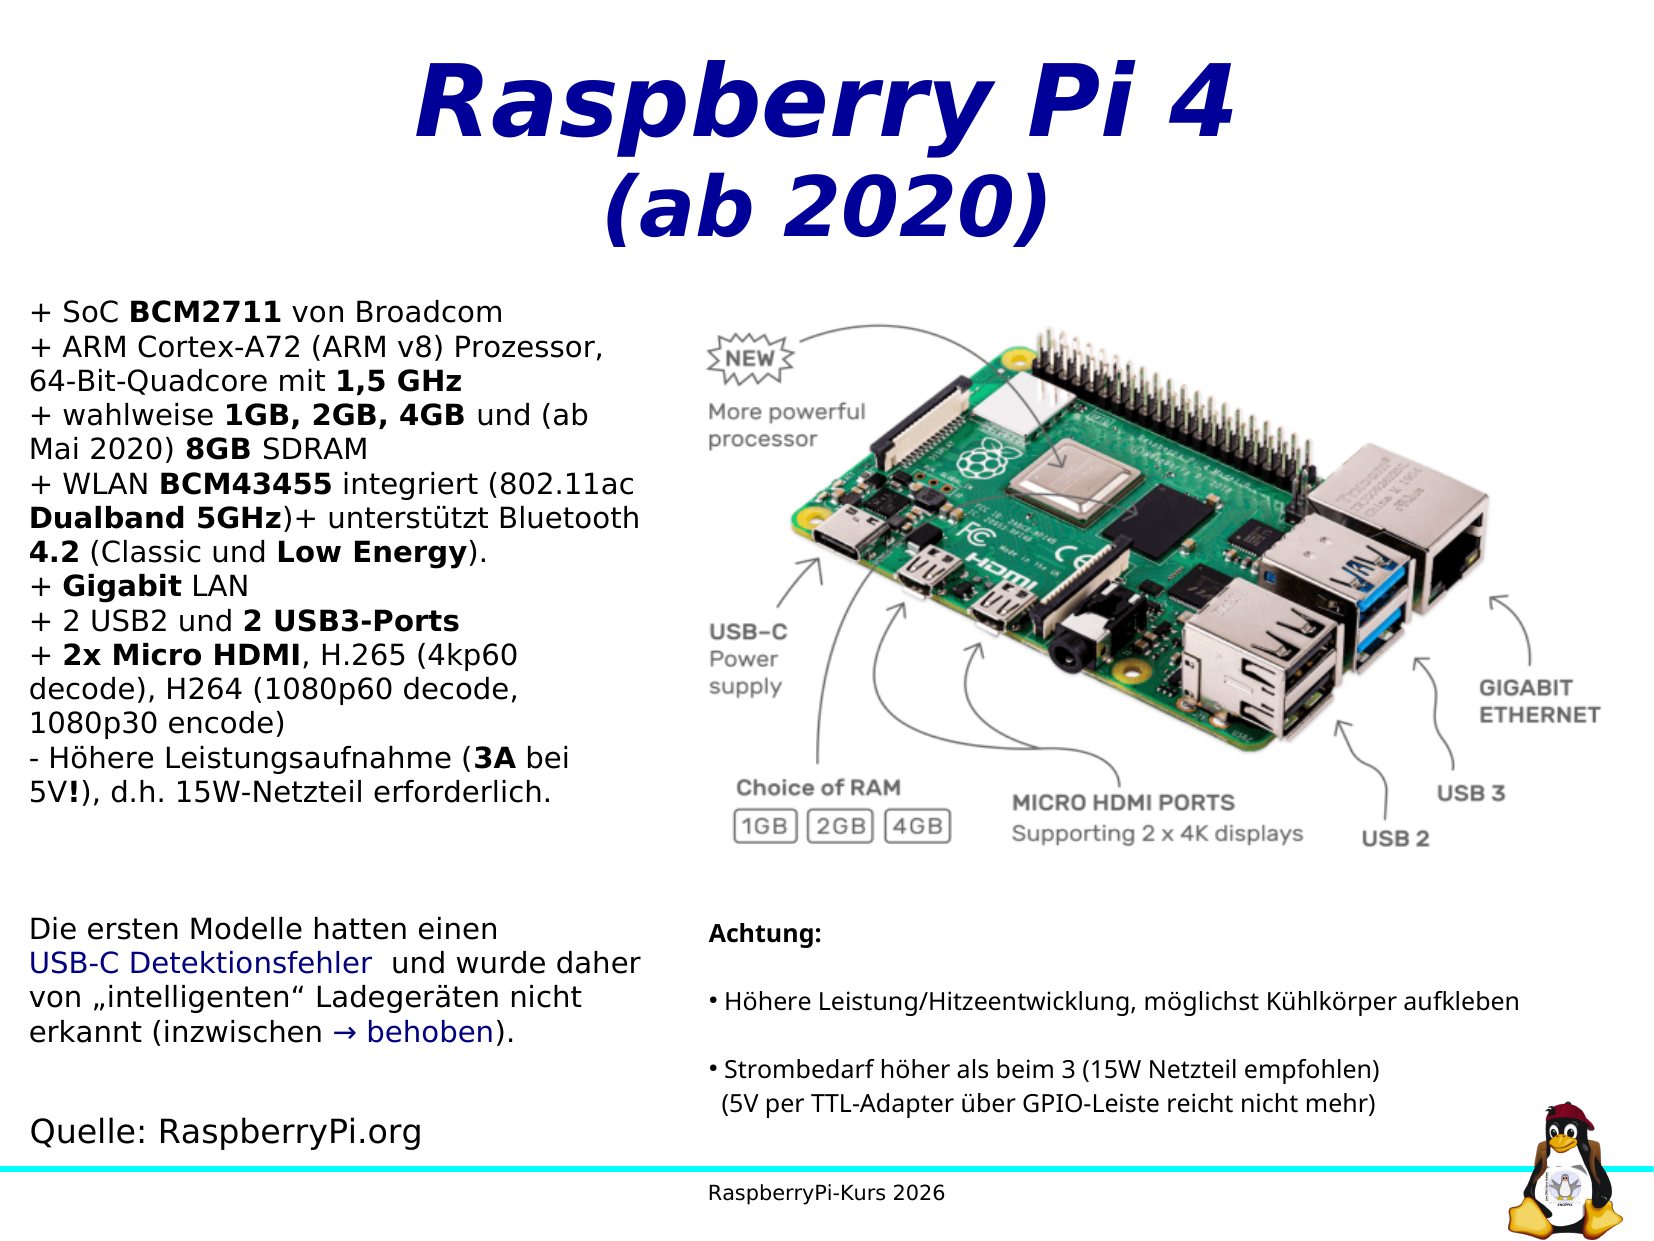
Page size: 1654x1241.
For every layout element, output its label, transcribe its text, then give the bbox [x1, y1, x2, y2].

list + SoC BCM2711 von Broadcom + ARM Cortex-A72 (ARM v8) Prozessor, 64-Bit-Quadcore mit 1,5 GHz + wahlweise 1GB, 2GB, 4GB und (ab Mai 2020) 8GB SDRAM + WLAN BCM43455 integriert (802.11ac Dualband 5GHz)+ unterstützt Bluetooth 4.2 (Classic und Low Energy). + Gigabit LAN + 2 USB2 und 2 USB3-Ports + 2x Micro HDMI, H.265 (4kp60 decode), H264 (1080p60 decode, 1080p30 encode) - Höhere Leistungsaufnahme (3A bei 5V!), d.h. 15W-Netzteil erforderlich. Die ersten Modelle hatten einen USB-C Detektionsfehler und wurde daher von „intelligenten“ Ladegeräten nicht erkannt (inzwischen → behoben). [28, 295, 650, 1052]
text_box Achtung: Höhere Leistung/Hitzeentwicklung, möglichst Kühlkörper aufkleben Strombedarf höher als beim 3 (15W Netzteil empfohlen) (5V per TTL-Adapter über GPIO-Leiste reicht nicht mehr) [708, 915, 1595, 1120]
picture [649, 311, 1654, 857]
text_box Quelle: RaspberryPi.org [29, 1113, 473, 1152]
title Raspberry Pi 4 (ab 2020) [121, 33, 1534, 267]
picture [1505, 1100, 1625, 1241]
